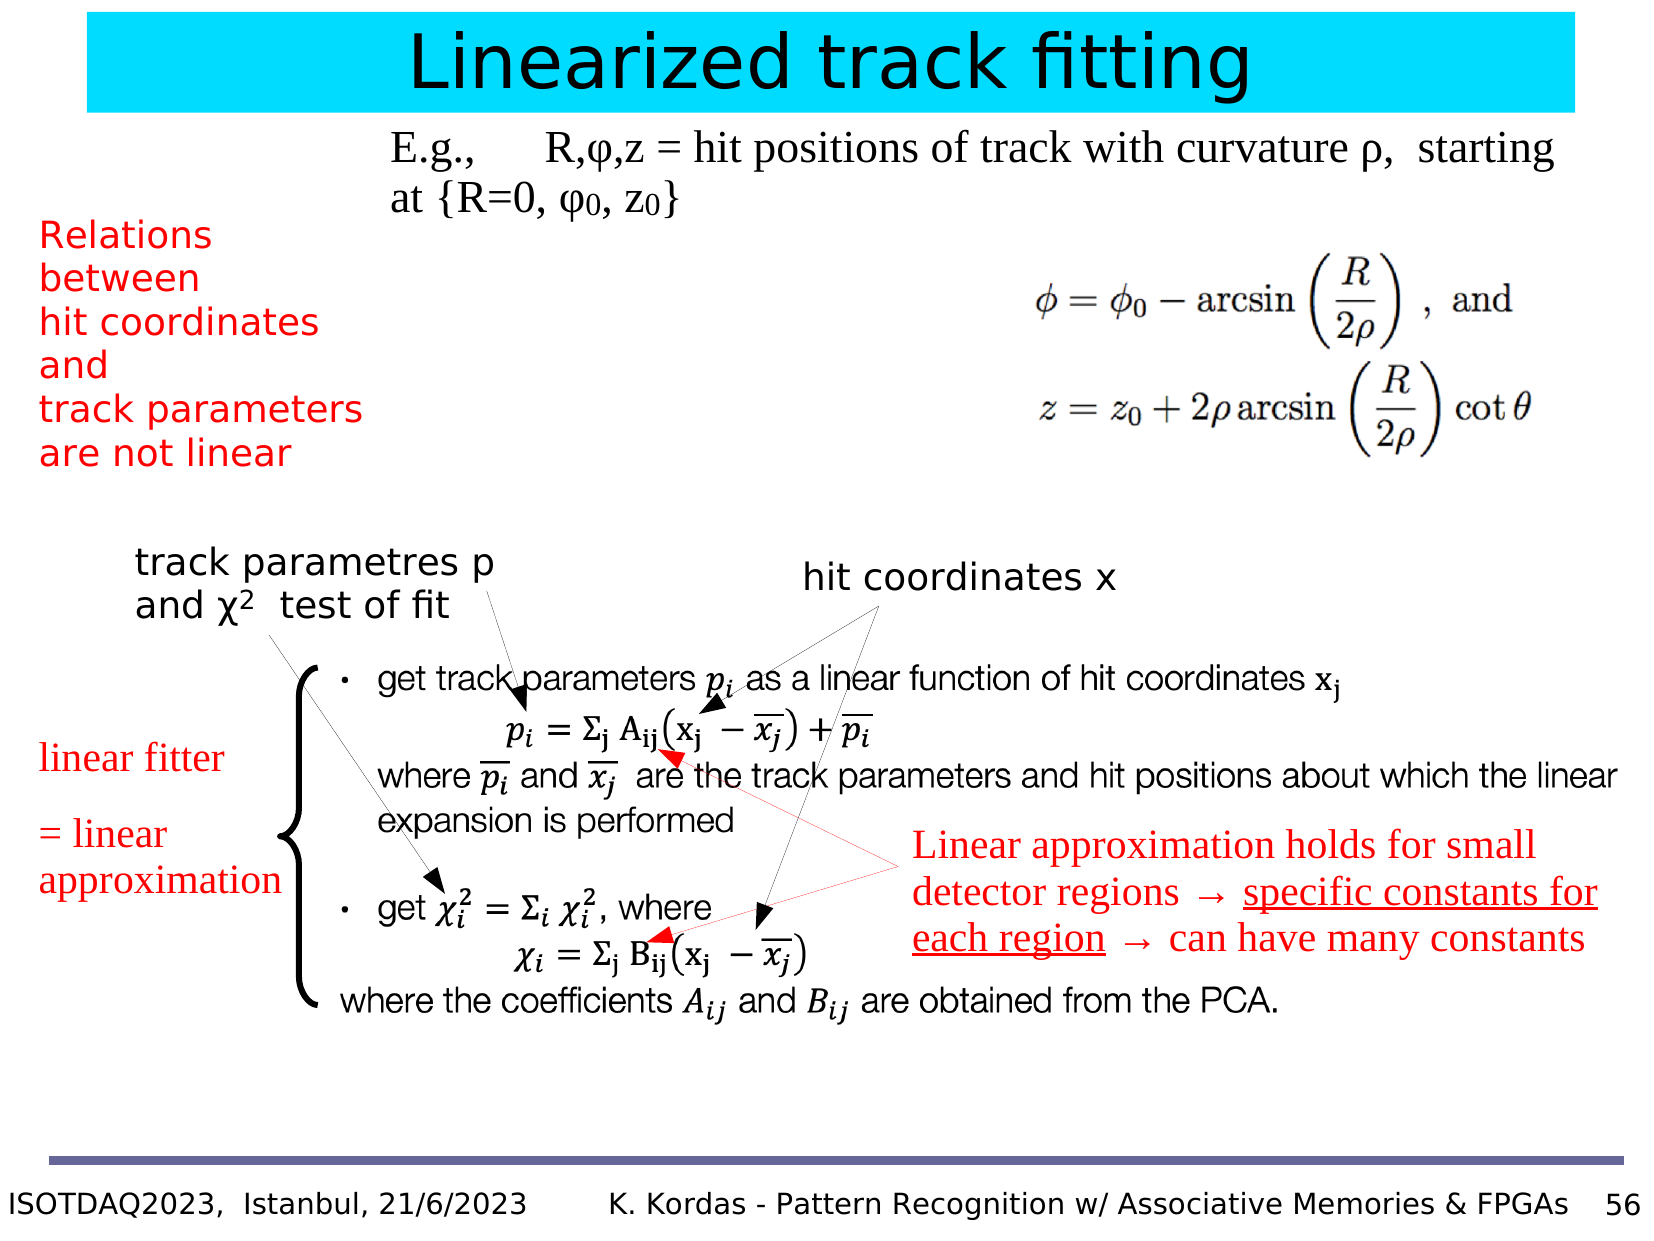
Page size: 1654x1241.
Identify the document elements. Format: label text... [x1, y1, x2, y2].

text_box hit coordinates x [775, 548, 1133, 607]
picture [766, 819, 896, 905]
title Linearized track fitting [86, 11, 1576, 113]
picture [330, 664, 1643, 1031]
text_box Relations between hit coordinates and track parameters are not linear [24, 206, 390, 526]
list E.g., R,φ,z = hit positions of track with curvature ρ, starting at {R=0, φ0, z0} [390, 121, 1576, 307]
list Linear approximation holds for small detector regions → specific constants for each region → can have many constants [912, 821, 1654, 1007]
text_box track parametres p and χ2 test of fit [119, 532, 511, 636]
picture [1029, 244, 1540, 463]
list linear fitter = linear approximation [38, 734, 295, 950]
